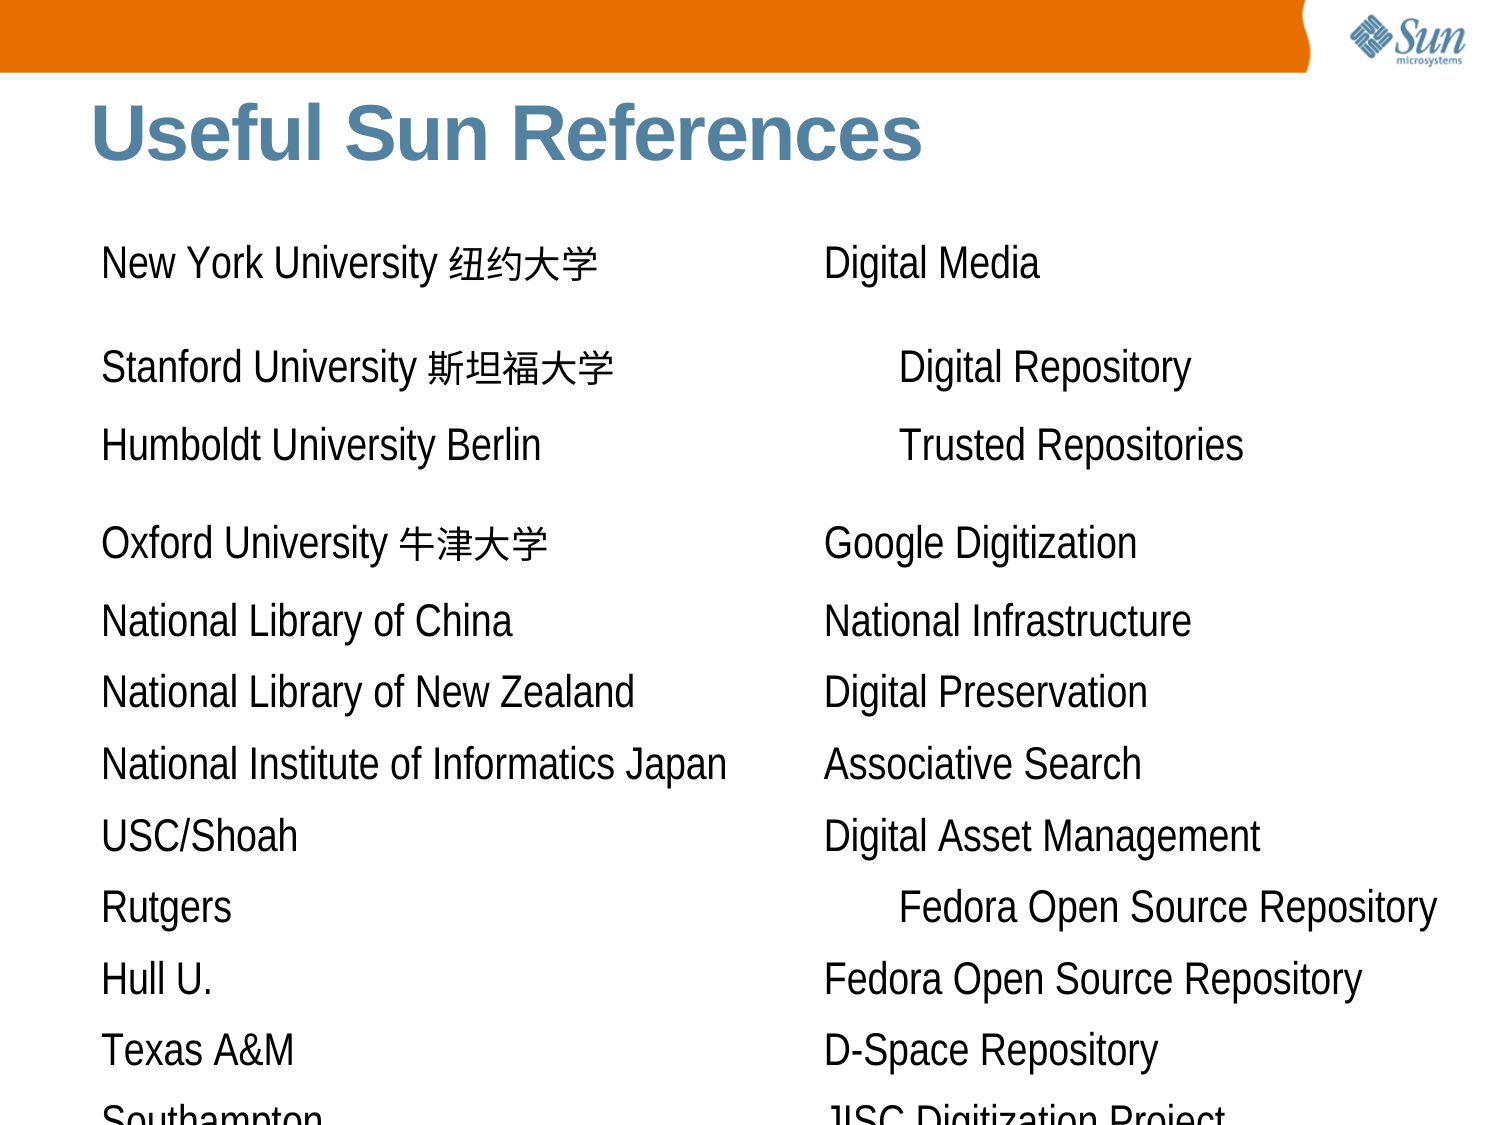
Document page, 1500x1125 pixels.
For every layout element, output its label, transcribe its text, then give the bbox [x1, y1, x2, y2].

picture [0, 0, 1500, 75]
list New York University纽约大学 Digital Media Stanford University斯坦福大学 Digital Repository Humboldt University Berlin Trusted Repositories Oxford University牛津大学 Google Digitization National Library of China National Infrastructure National Library of New Zealand Digital Preservation National Institute of Informatics Japan Associative Search USC/Shoah Digital Asset Management Rutgers Fedora Open Source Repository Hull U. Fedora Open Source Repository Texas A&M D-Space Repository Southampton JISC Digitization Project [81, 216, 1481, 1092]
title Useful Sun References [75, 73, 1440, 201]
